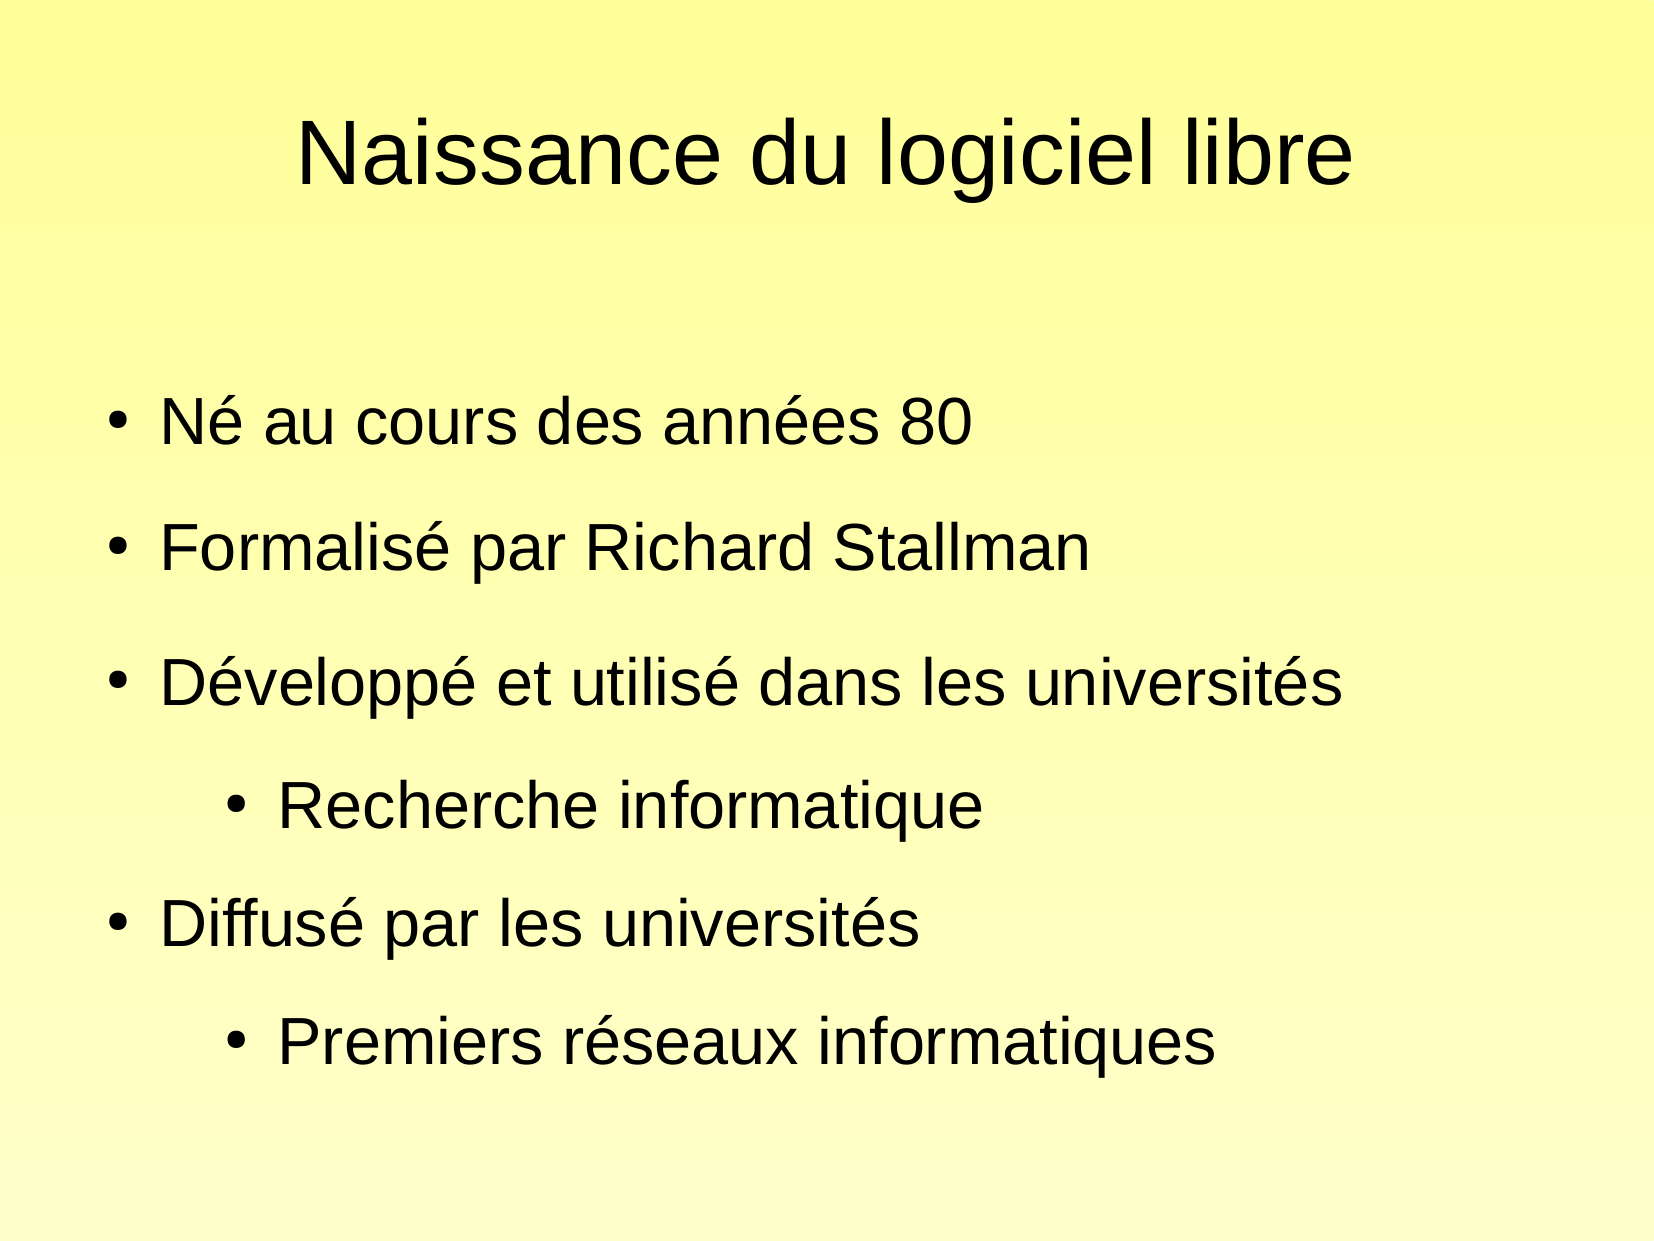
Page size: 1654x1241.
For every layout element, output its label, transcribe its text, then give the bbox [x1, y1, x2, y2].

list Diffusé par les universités [88, 885, 1577, 980]
list Né au cours des années 80 [88, 383, 1577, 478]
list Premiers réseaux informatiques [206, 1003, 1341, 1123]
title Naissance du logiciel libre [82, 49, 1571, 257]
list Formalisé par Richard Stallman [88, 509, 1577, 604]
list Développé et utilisé dans les universités [88, 644, 1577, 739]
list Recherche informatique [206, 767, 1341, 862]
